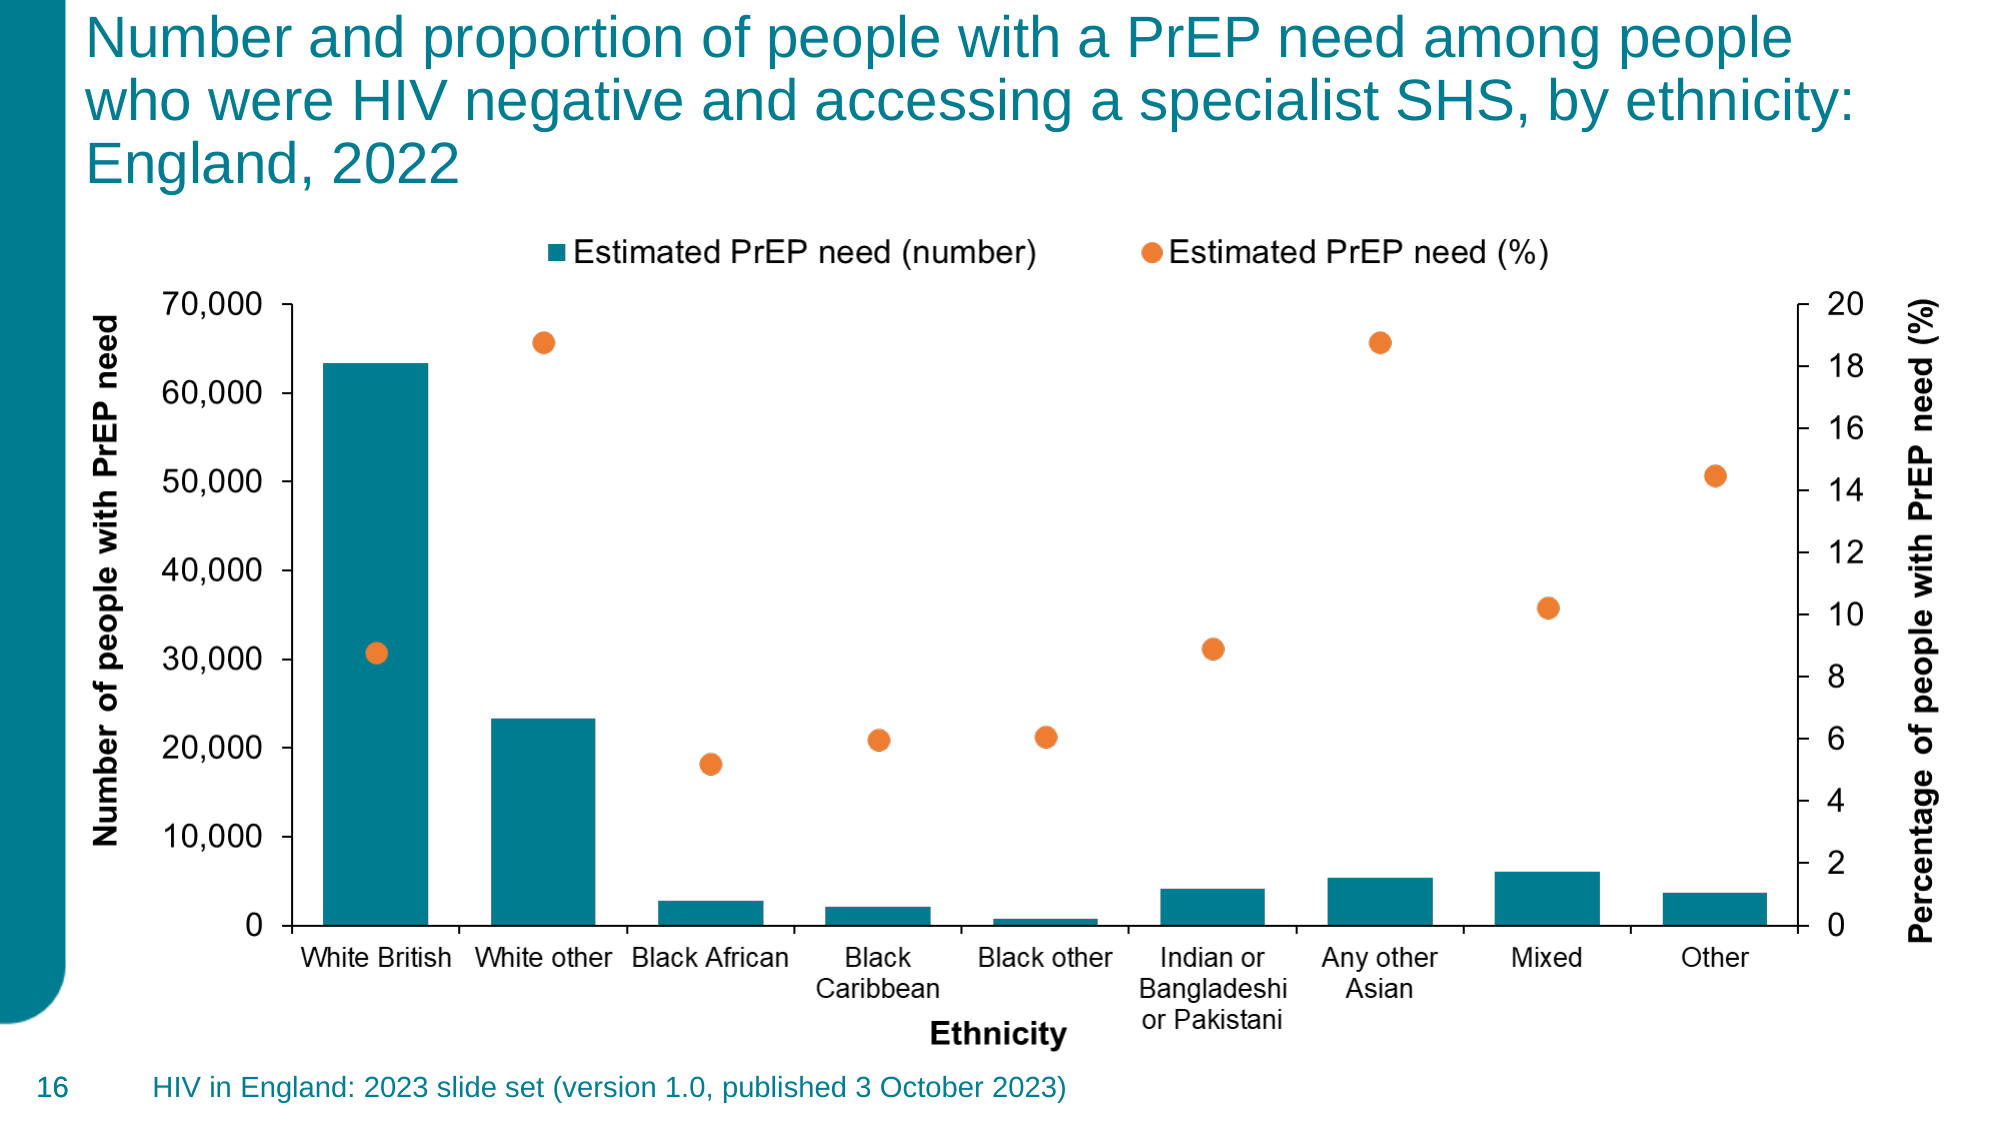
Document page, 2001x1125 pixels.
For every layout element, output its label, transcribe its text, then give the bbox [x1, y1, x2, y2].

title Number and proportion of people with a PrEP need among people who were HIV negative and accessing a specialist SHS, by ethnicity: England, 2022 [70, 0, 1918, 190]
text_box HIV in England: 2023 slide set (version 1.0, published 3 October 2023) [137, 1056, 1780, 1116]
picture [82, 214, 1945, 1055]
text_box [21, 1056, 120, 1117]
